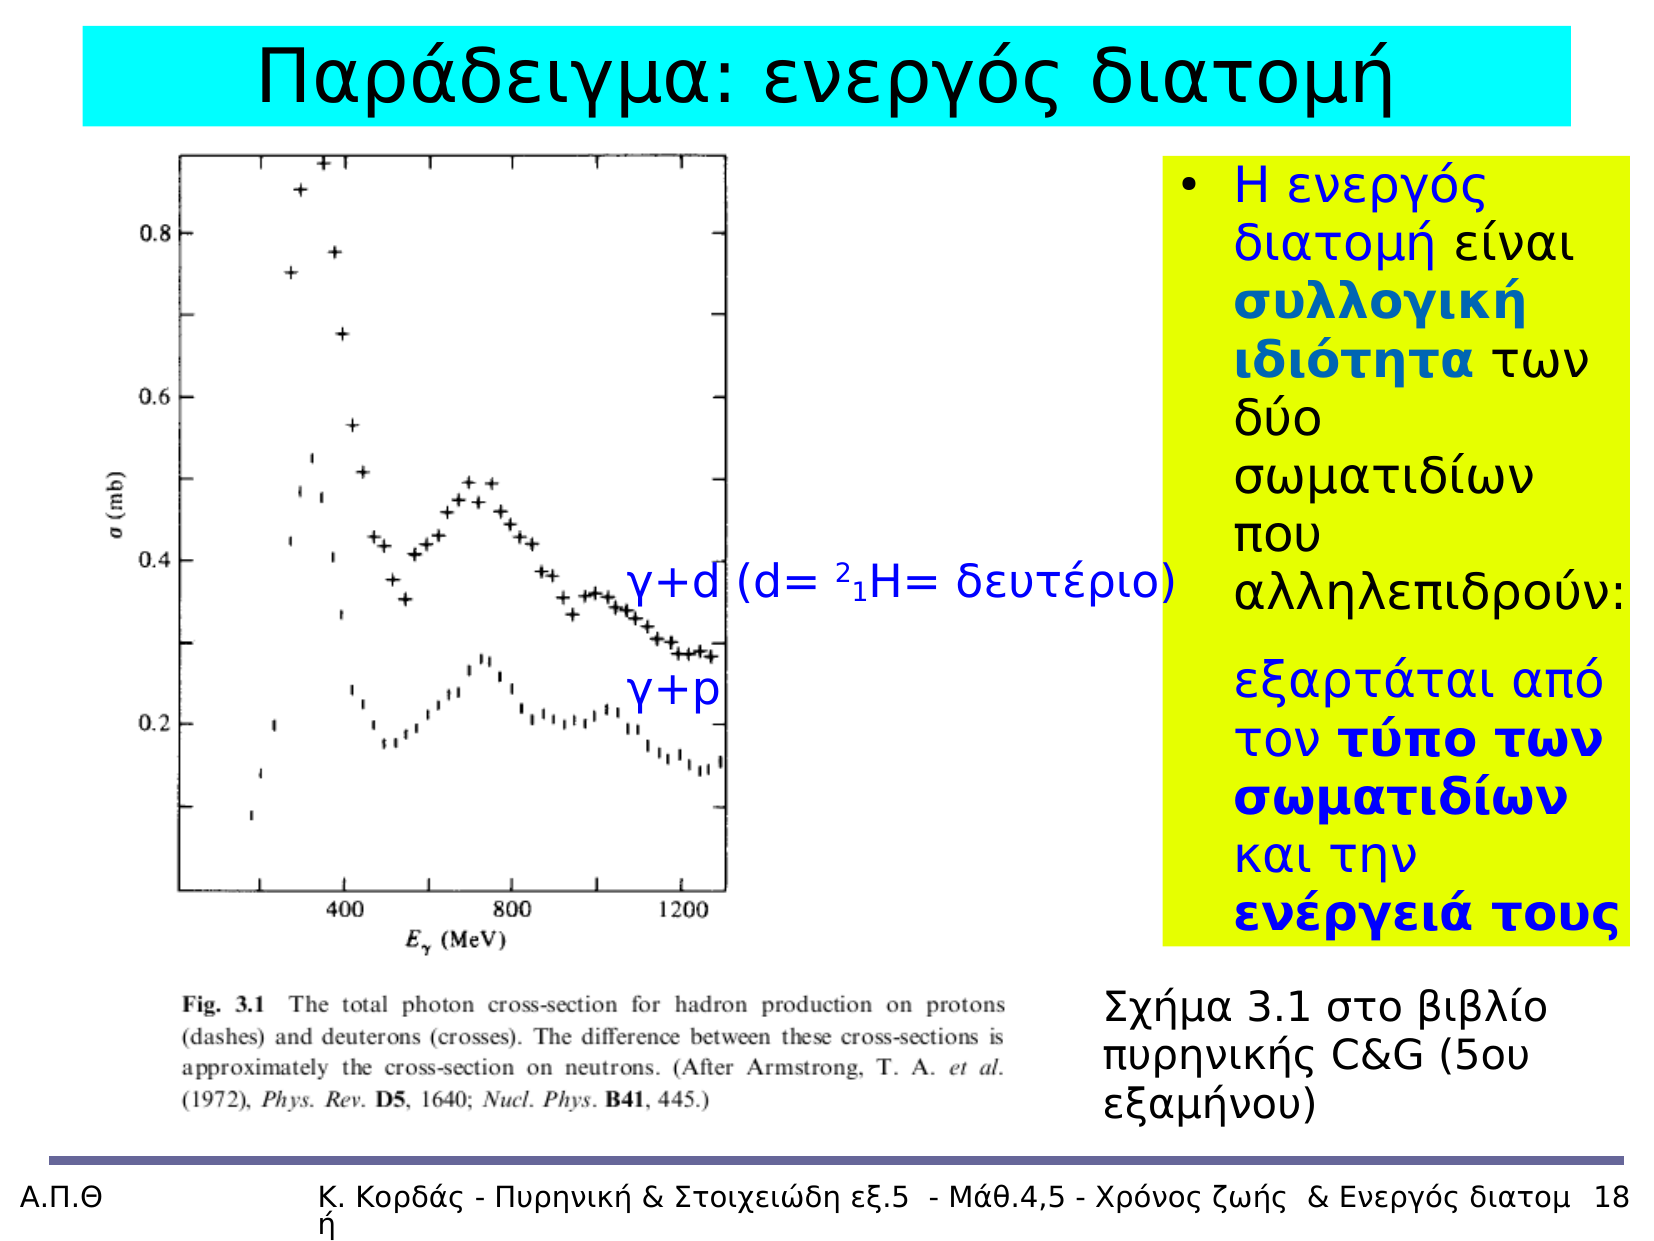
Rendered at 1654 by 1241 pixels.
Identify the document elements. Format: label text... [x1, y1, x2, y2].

picture [99, 149, 1013, 1120]
title Παράδειγμα: ενεργός διατομή [82, 25, 1571, 127]
text_box Σχήμα 3.1 στο βιβλίο πυρηνικής C&G (5ου εξαμήνου) [1087, 975, 1613, 1137]
list Η ενεργός διατομή είναι συλλογική ιδιότητα των δύο σωματιδίων που αλληλεπιδρούν: εξαρτάται από τον τύπο των σωματιδίων και την ενέργειά τους [1162, 155, 1630, 947]
text_box γ+d (d= 21H= δευτέριο) γ+p [611, 548, 1220, 740]
